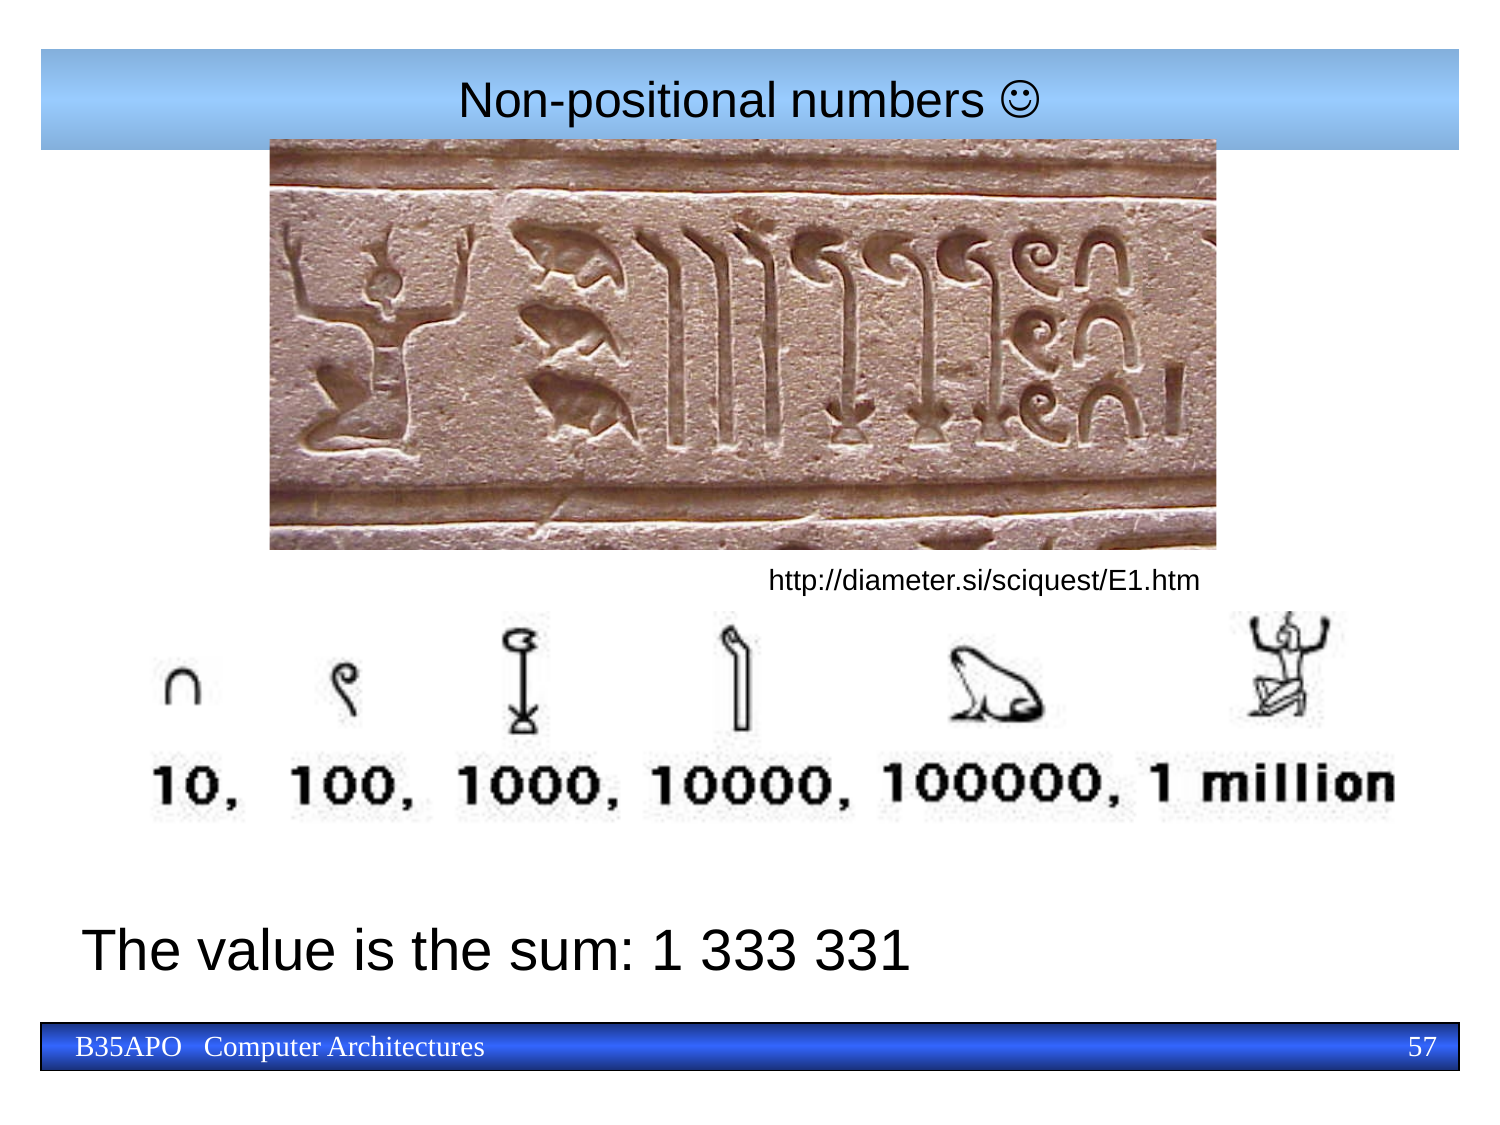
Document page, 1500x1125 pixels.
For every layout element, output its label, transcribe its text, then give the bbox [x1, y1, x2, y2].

picture [58, 611, 1477, 835]
text_box The value is the sum: 1 333 331 [66, 904, 928, 991]
picture [269, 139, 1217, 550]
title Non-positional numbers  [41, 49, 1459, 150]
text_box http://diameter.si/sciquest/E1.htm [360, 553, 1216, 604]
